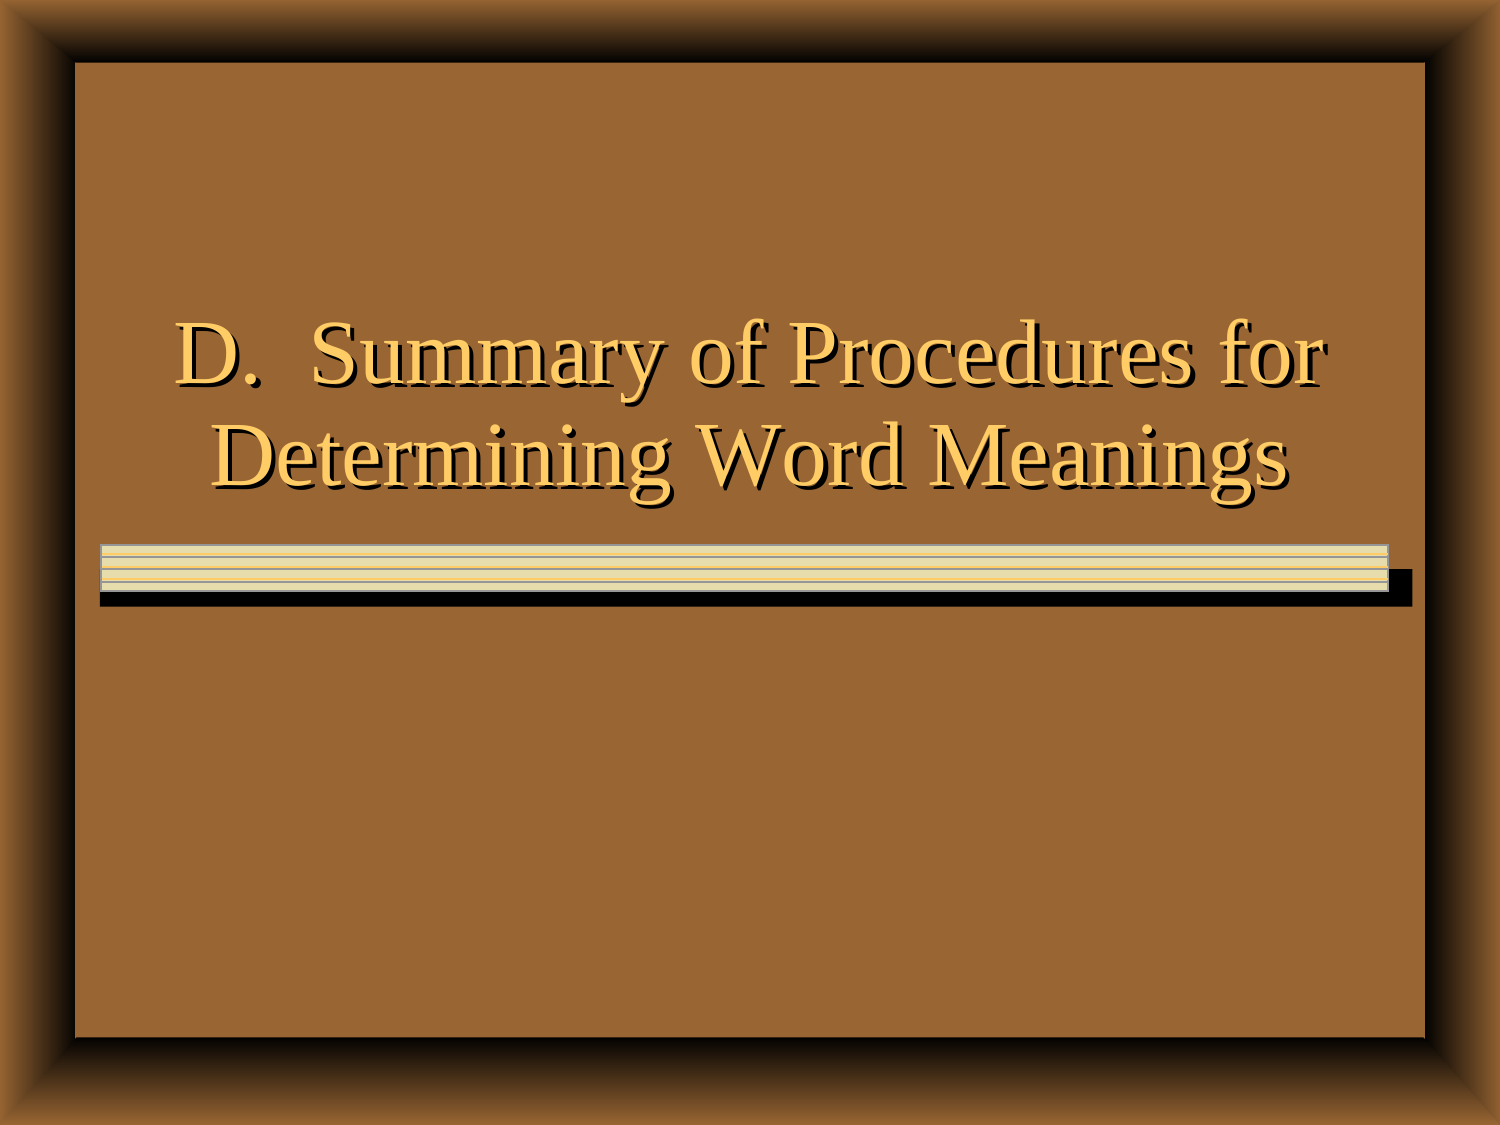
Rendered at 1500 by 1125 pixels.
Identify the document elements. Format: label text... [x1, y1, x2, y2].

title D. Summary of Procedures for Determining Word Meanings [112, 293, 1388, 513]
